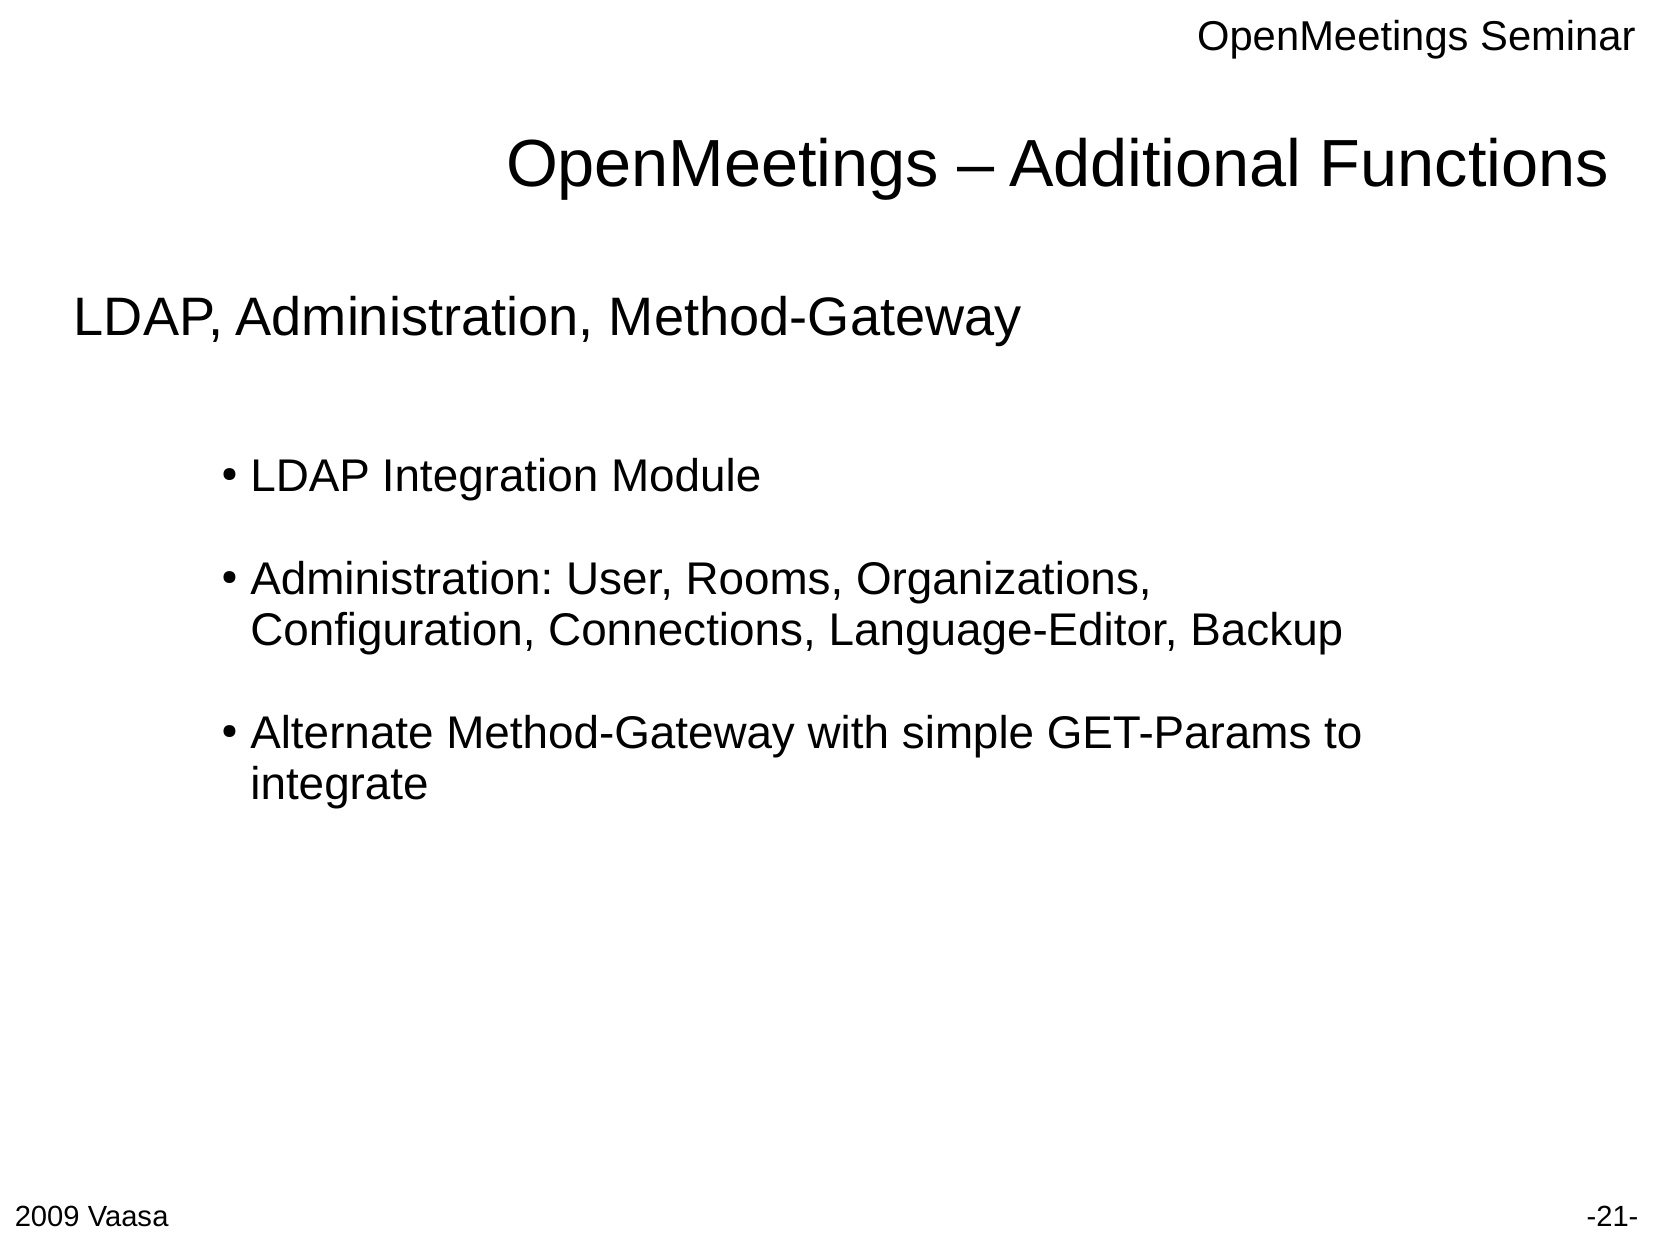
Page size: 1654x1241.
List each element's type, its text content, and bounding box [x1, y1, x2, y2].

text_box LDAP, Administration, Method-Gateway [59, 278, 1241, 355]
text_box LDAP Integration Module Administration: User, Rooms, Organizations, Configuration, Connections, Language-Editor, Backup Alternate Method-Gateway with simple GET-Params to integrate [206, 442, 1418, 827]
text_box 2009 Vaasa [0, 1192, 473, 1241]
text_box OpenMeetings – Additional Functions [295, 118, 1625, 208]
title OpenMeetings Seminar [915, 5, 1636, 65]
text_box -21- [1181, 1192, 1654, 1241]
